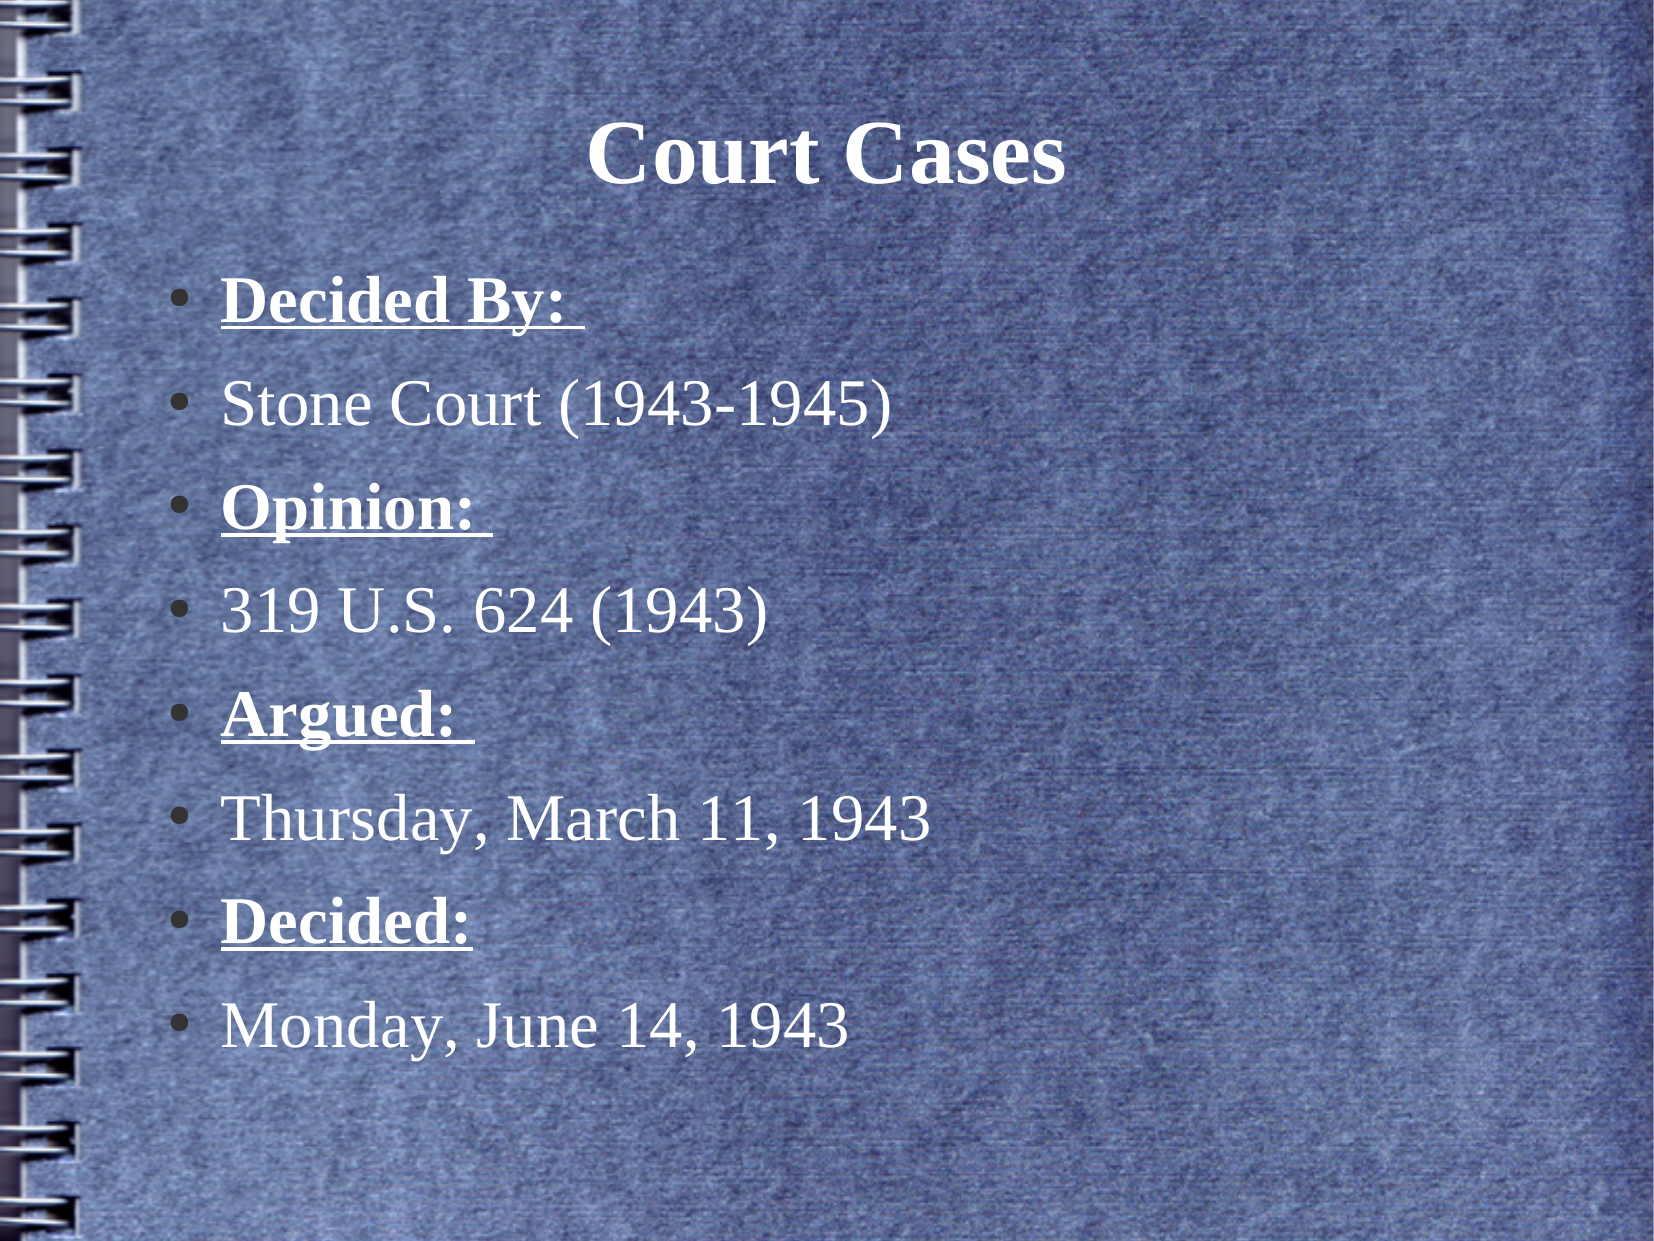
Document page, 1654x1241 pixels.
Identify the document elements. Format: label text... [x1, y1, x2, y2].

picture [0, 0, 1654, 1241]
title Court Cases [82, 49, 1571, 257]
list Decided By: Stone Court (1943-1945) Opinion: 319 U.S. 624 (1943) Argued: Thursday, March 11, 1943 Decided: Monday, June 14, 1943 [150, 262, 1531, 1166]
